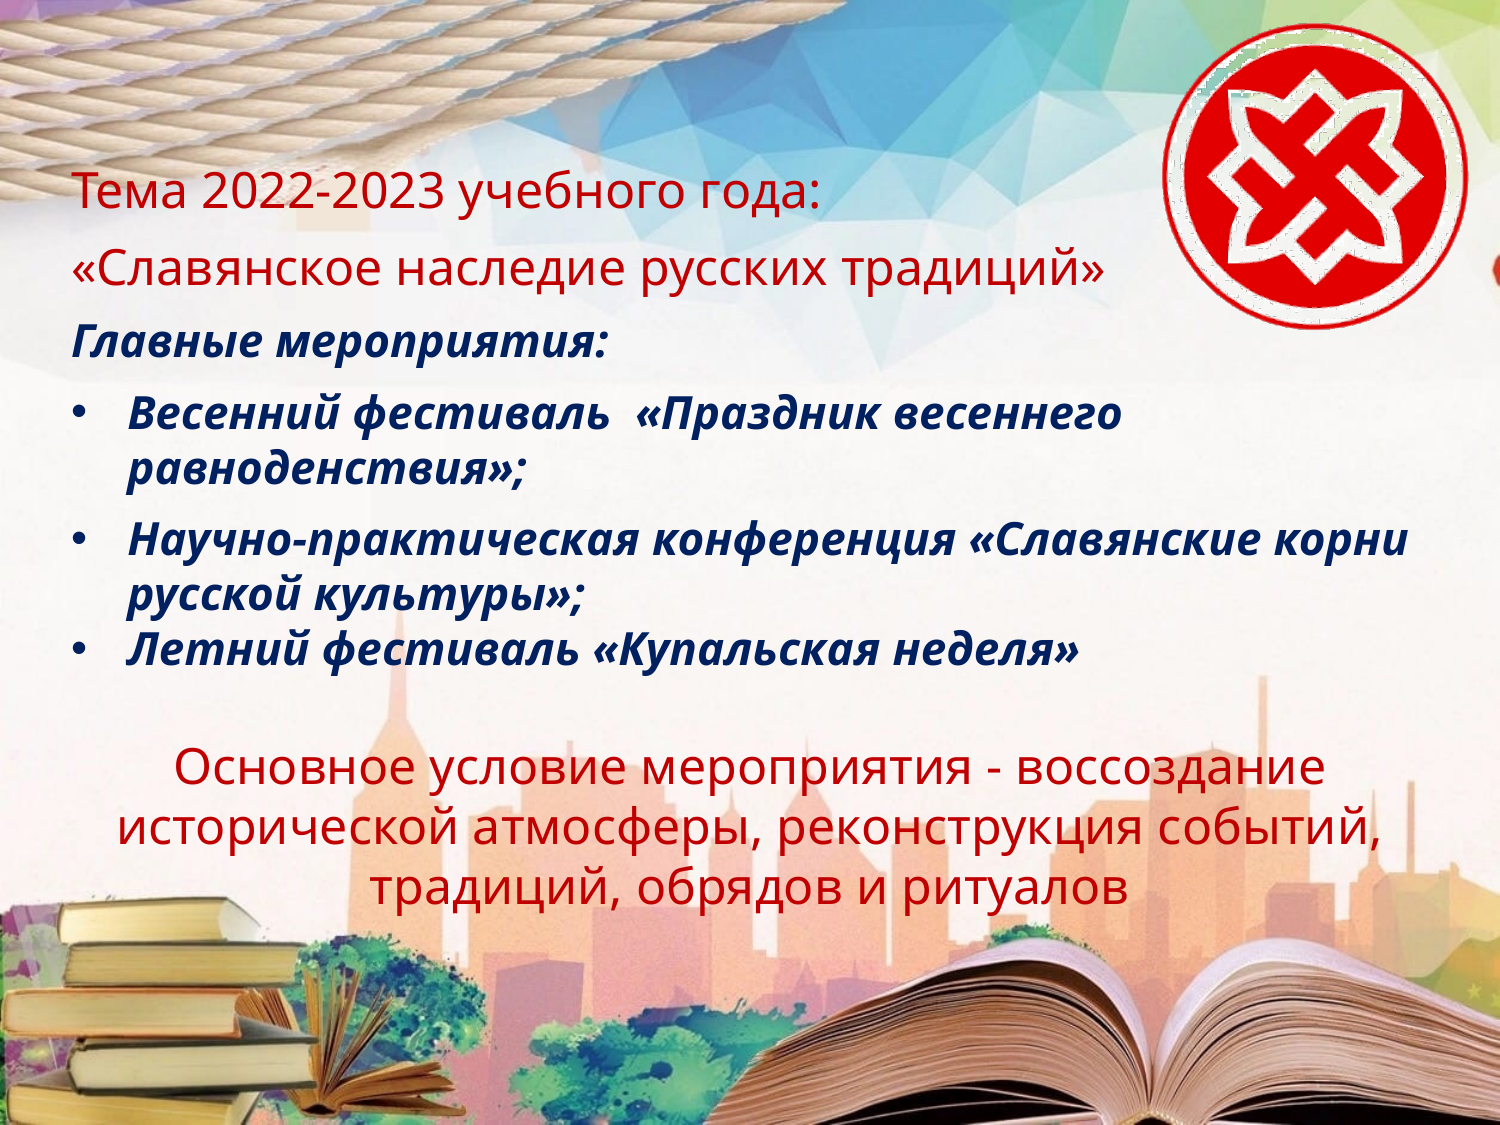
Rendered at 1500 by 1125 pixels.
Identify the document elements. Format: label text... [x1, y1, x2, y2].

text_box Тема 2022-2023 учебного года: «Славянское наследие русских традиций» Главные мероприятия: Весенний фестиваль «Праздник весеннего равноденствия»; Научно-практическая конференция «Славянские корни русской культуры»; Летний фестиваль «Купальская неделя» Основное условие мероприятия - воссоздание исторической атмосферы, реконструкция событий, традиций, обрядов и ритуалов [56, 0, 1444, 993]
picture [0, 0, 1500, 1125]
